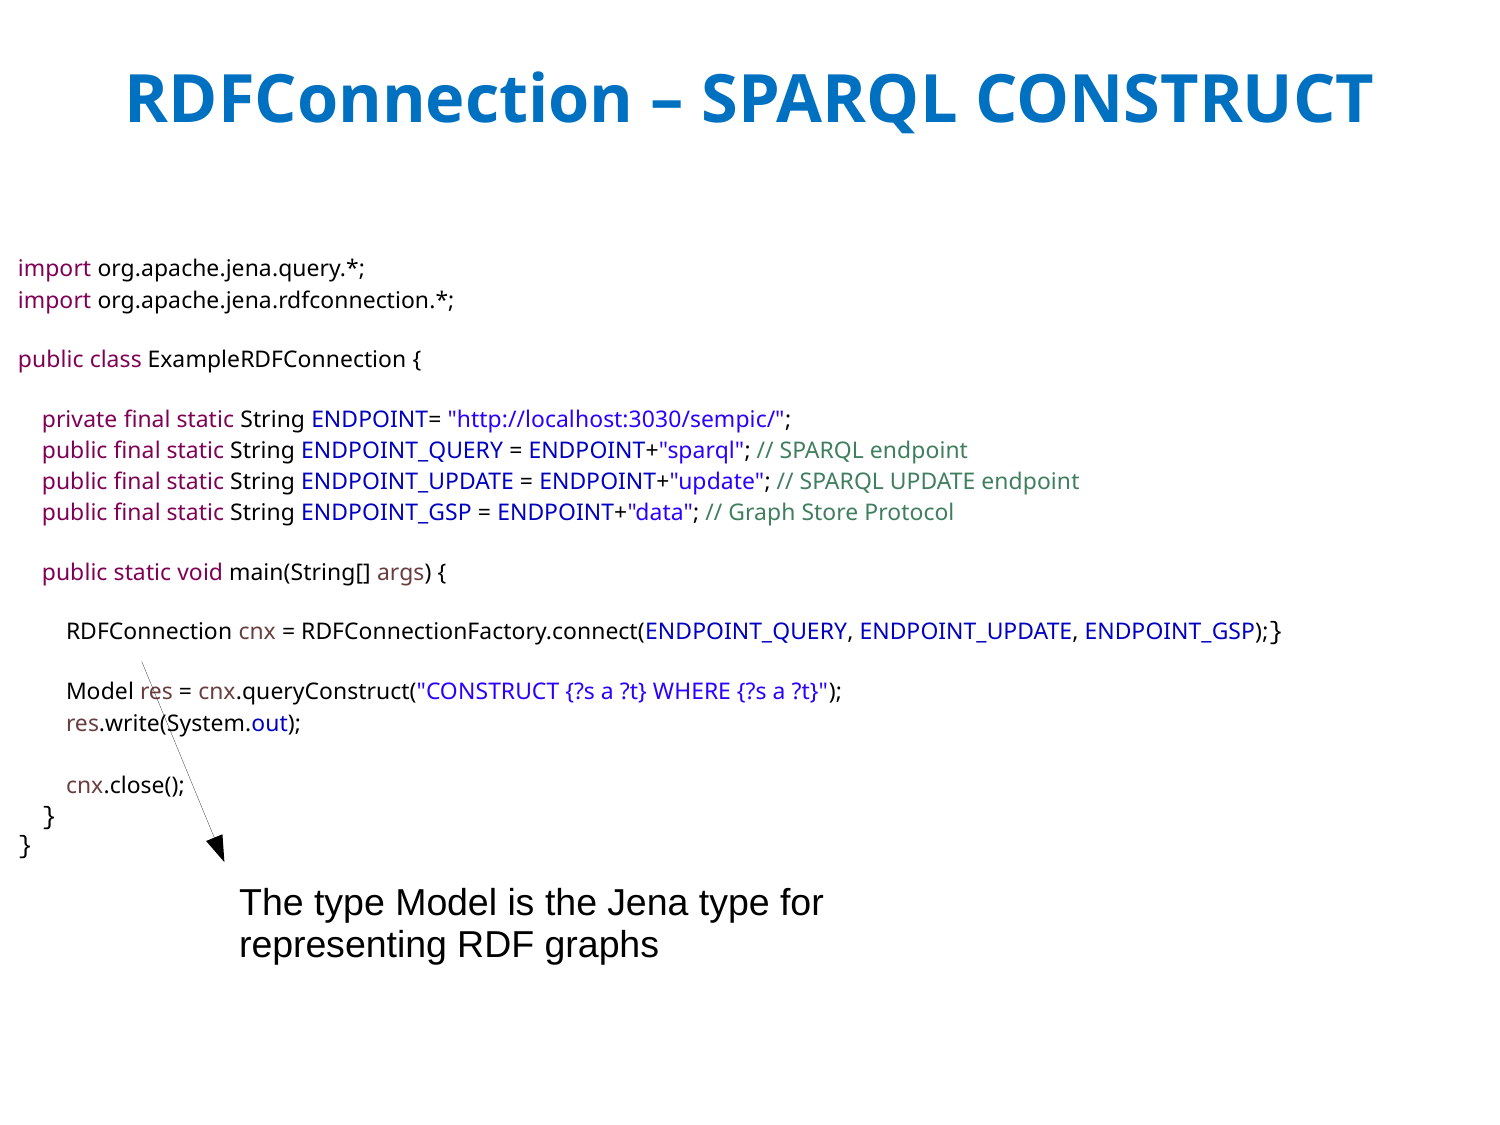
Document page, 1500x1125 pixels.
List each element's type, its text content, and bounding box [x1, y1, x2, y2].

text_box import org.apache.jena.query.*; import org.apache.jena.rdfconnection.*; public class ExampleRDFConnection { private final static String ENDPOINT= "http://localhost:3030/sempic/"; public final static String ENDPOINT_QUERY = ENDPOINT+"sparql"; // SPARQL endpoint public final static String ENDPOINT_UPDATE = ENDPOINT+"update"; // SPARQL UPDATE endpoint public final static String ENDPOINT_GSP = ENDPOINT+"data"; // Graph Store Protocol public static void main(String[] args) { RDFConnection cnx = RDFConnectionFactory.connect(ENDPOINT_QUERY, ENDPOINT_UPDATE, ENDPOINT_GSP);} Model res = cnx.queryConstruct("CONSTRUCT {?s a ?t} WHERE {?s a ?t}"); res.write(System.out); cnx.close(); } } [3, 244, 1500, 1125]
title RDFConnection – SPARQL CONSTRUCT [75, 45, 1425, 149]
text_box The type Model is the Jena type for representing RDF graphs [224, 874, 1052, 973]
